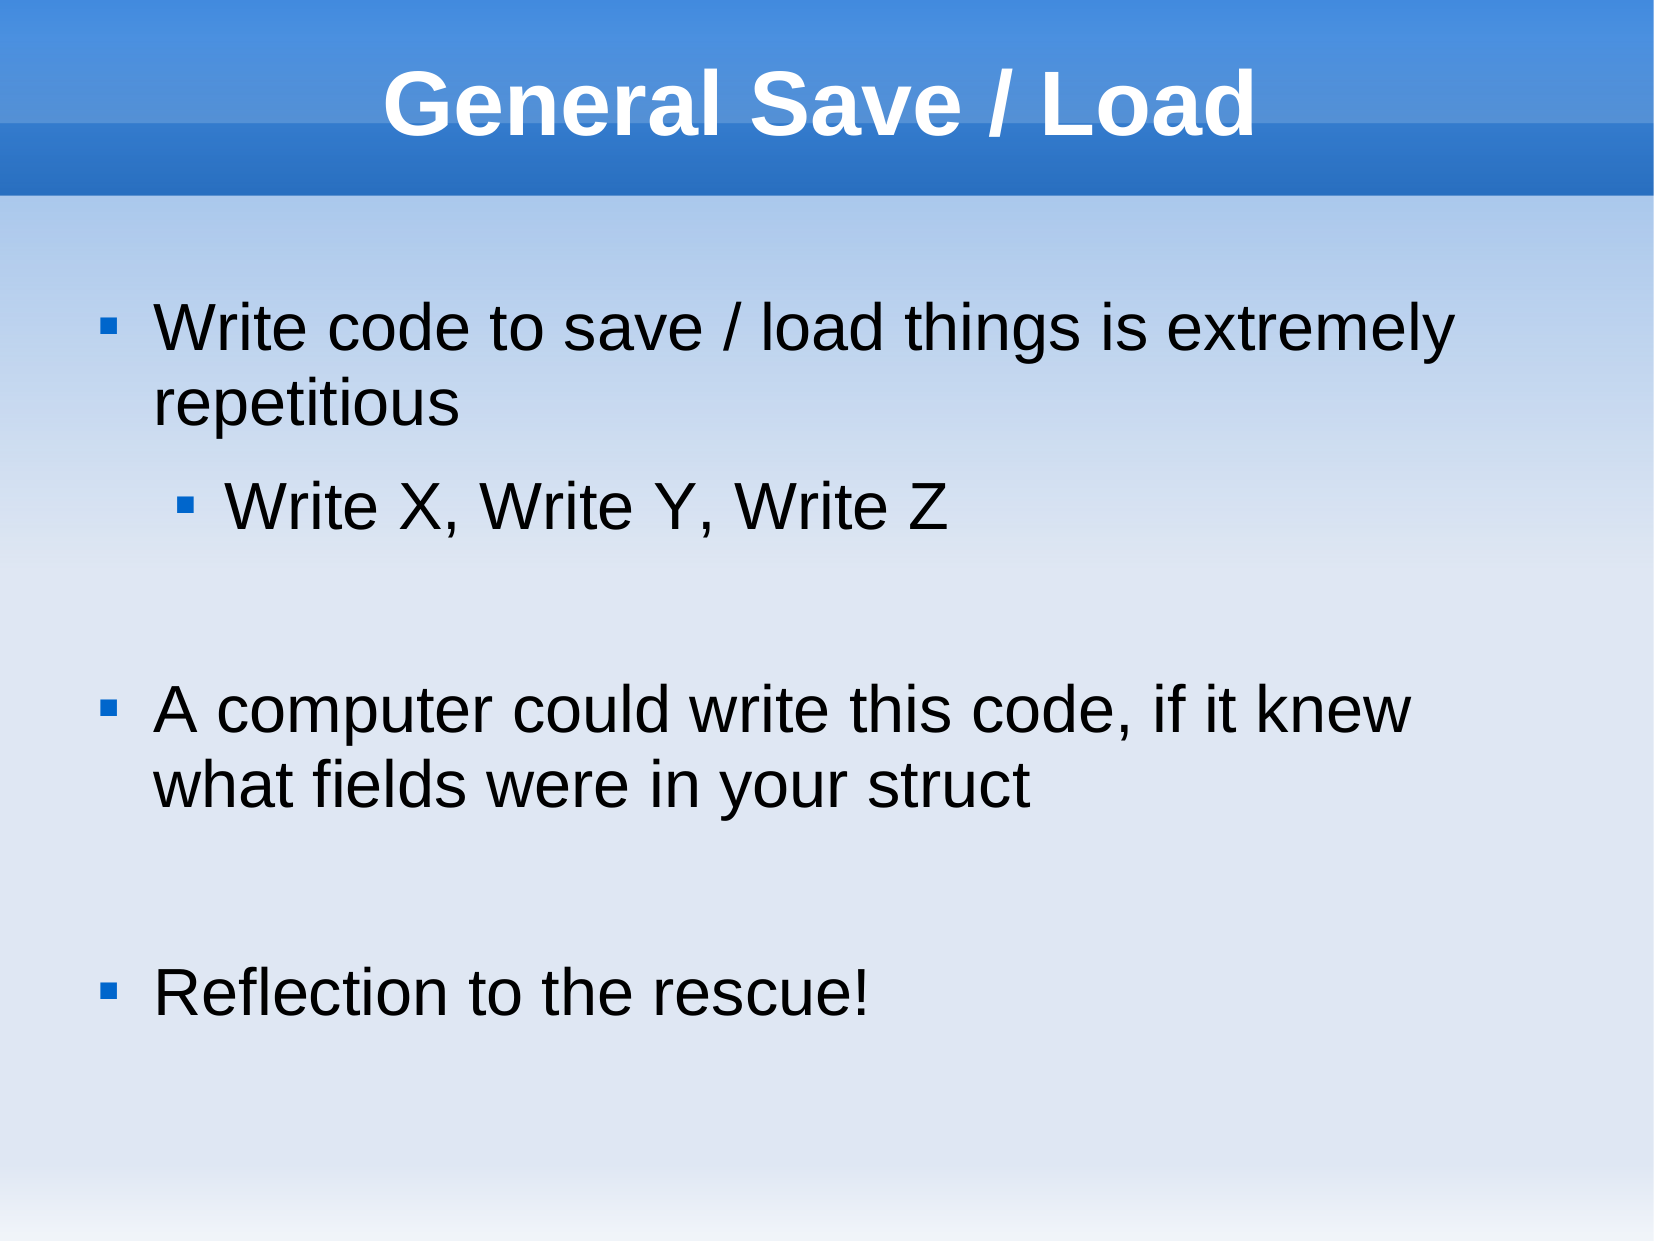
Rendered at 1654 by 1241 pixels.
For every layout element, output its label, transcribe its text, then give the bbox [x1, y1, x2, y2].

list Write code to save / load things is extremely repetitious Write X, Write Y, Write Z A computer could write this code, if it knew what fields were in your struct Reflection to the rescue! [82, 290, 1571, 1109]
picture [0, 0, 1654, 1241]
title General Save / Load [76, 0, 1565, 208]
